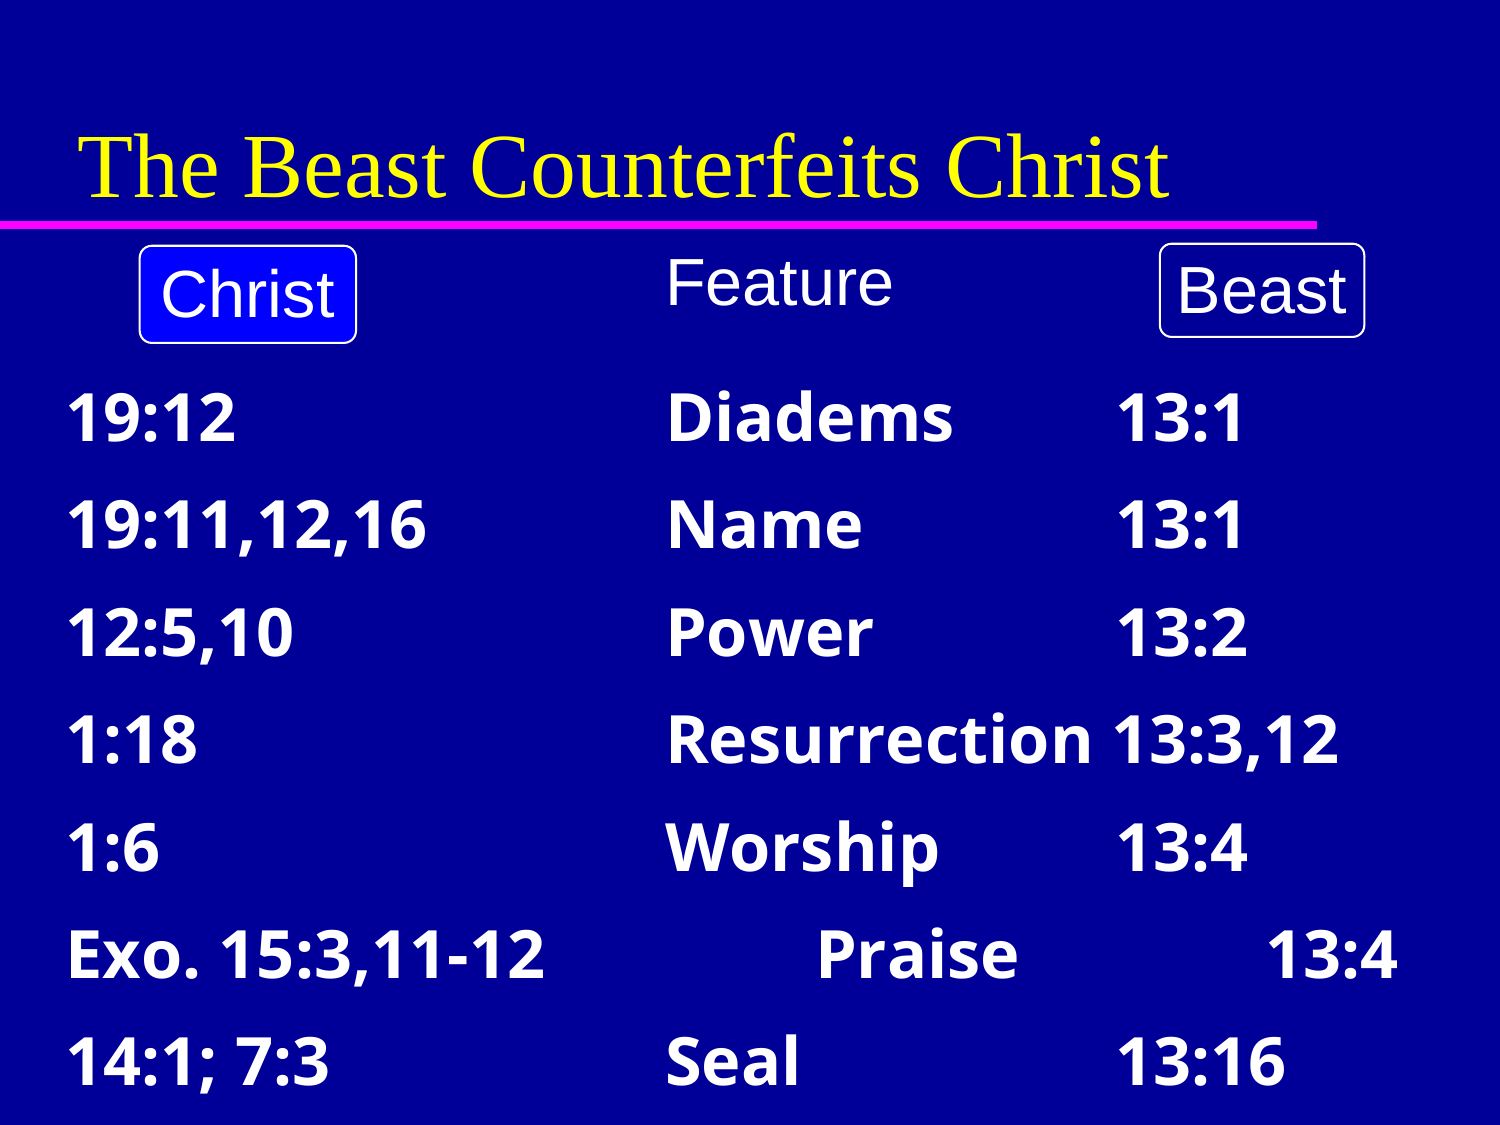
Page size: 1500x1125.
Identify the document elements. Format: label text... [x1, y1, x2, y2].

list 19:12 Diadems 13:1 19:11,12,16 Name 13:1 12:5,10 Power 13:2 1:18 Resurrection 13:3,12 1:6 Worship 13:4 Exo. 15:3,11-12 Praise 13:4 14:1; 7:3 Seal 13:16 5:9 Nations’ allegiance 13:7-8 [50, 362, 1476, 1113]
text_box Christ [139, 245, 357, 343]
text_box Beast [1159, 243, 1365, 337]
title The Beast Counterfeits Christ [62, 43, 1338, 225]
text_box Feature [650, 237, 1101, 328]
